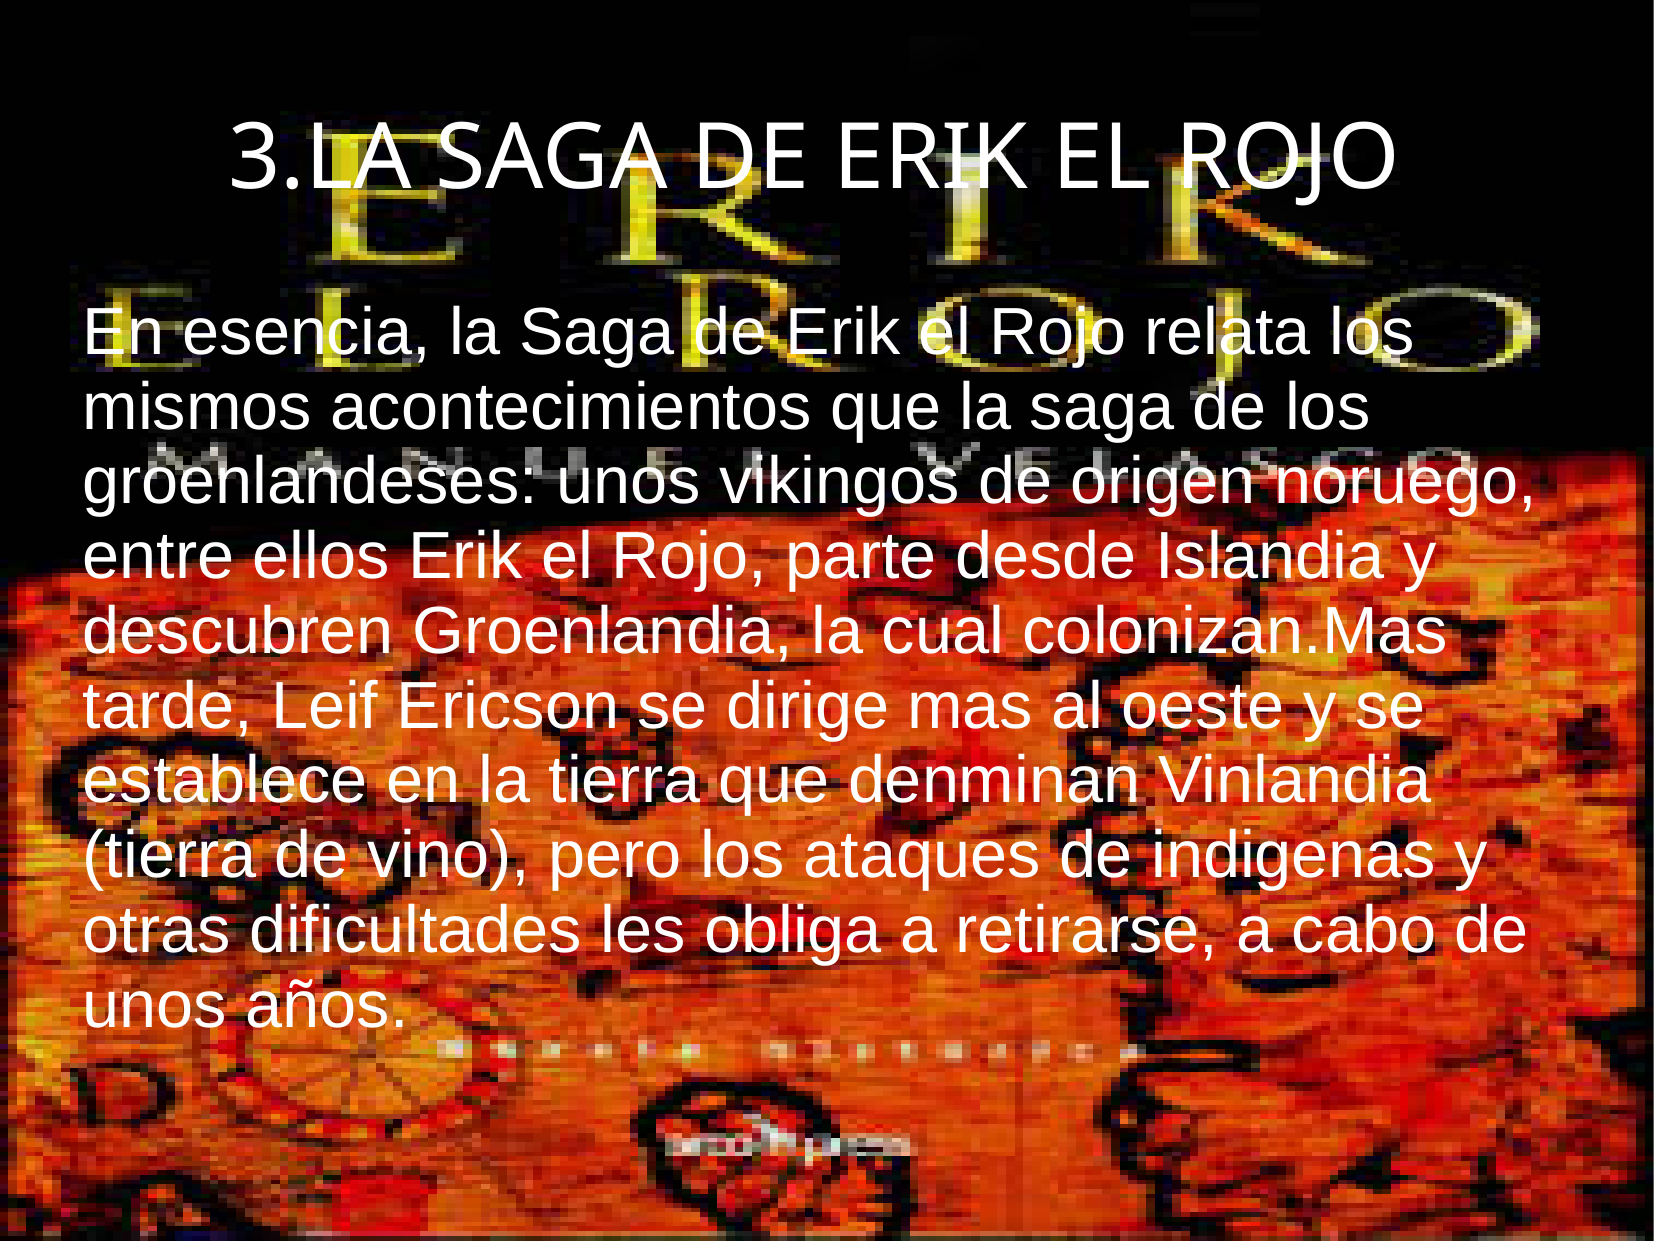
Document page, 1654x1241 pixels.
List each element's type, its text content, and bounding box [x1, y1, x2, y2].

picture [0, 0, 1654, 1241]
title 3.LA SAGA DE ERIK EL ROJO [82, 49, 1571, 257]
subtitle En esencia, la Saga de Erik el Rojo relata los mismos acontecimientos que la saga de los groenlandeses: unos vikingos de origen noruego, entre ellos Erik el Rojo, parte desde Islandia y descubren Groenlandia, la cual colonizan.Mas tarde, Leif Ericson se dirige mas al oeste y se establece en la tierra que denminan Vinlandia (tierra de vino), pero los ataques de indigenas y otras dificultades les obliga a retirarse, a cabo de unos años. [82, 258, 1571, 1077]
